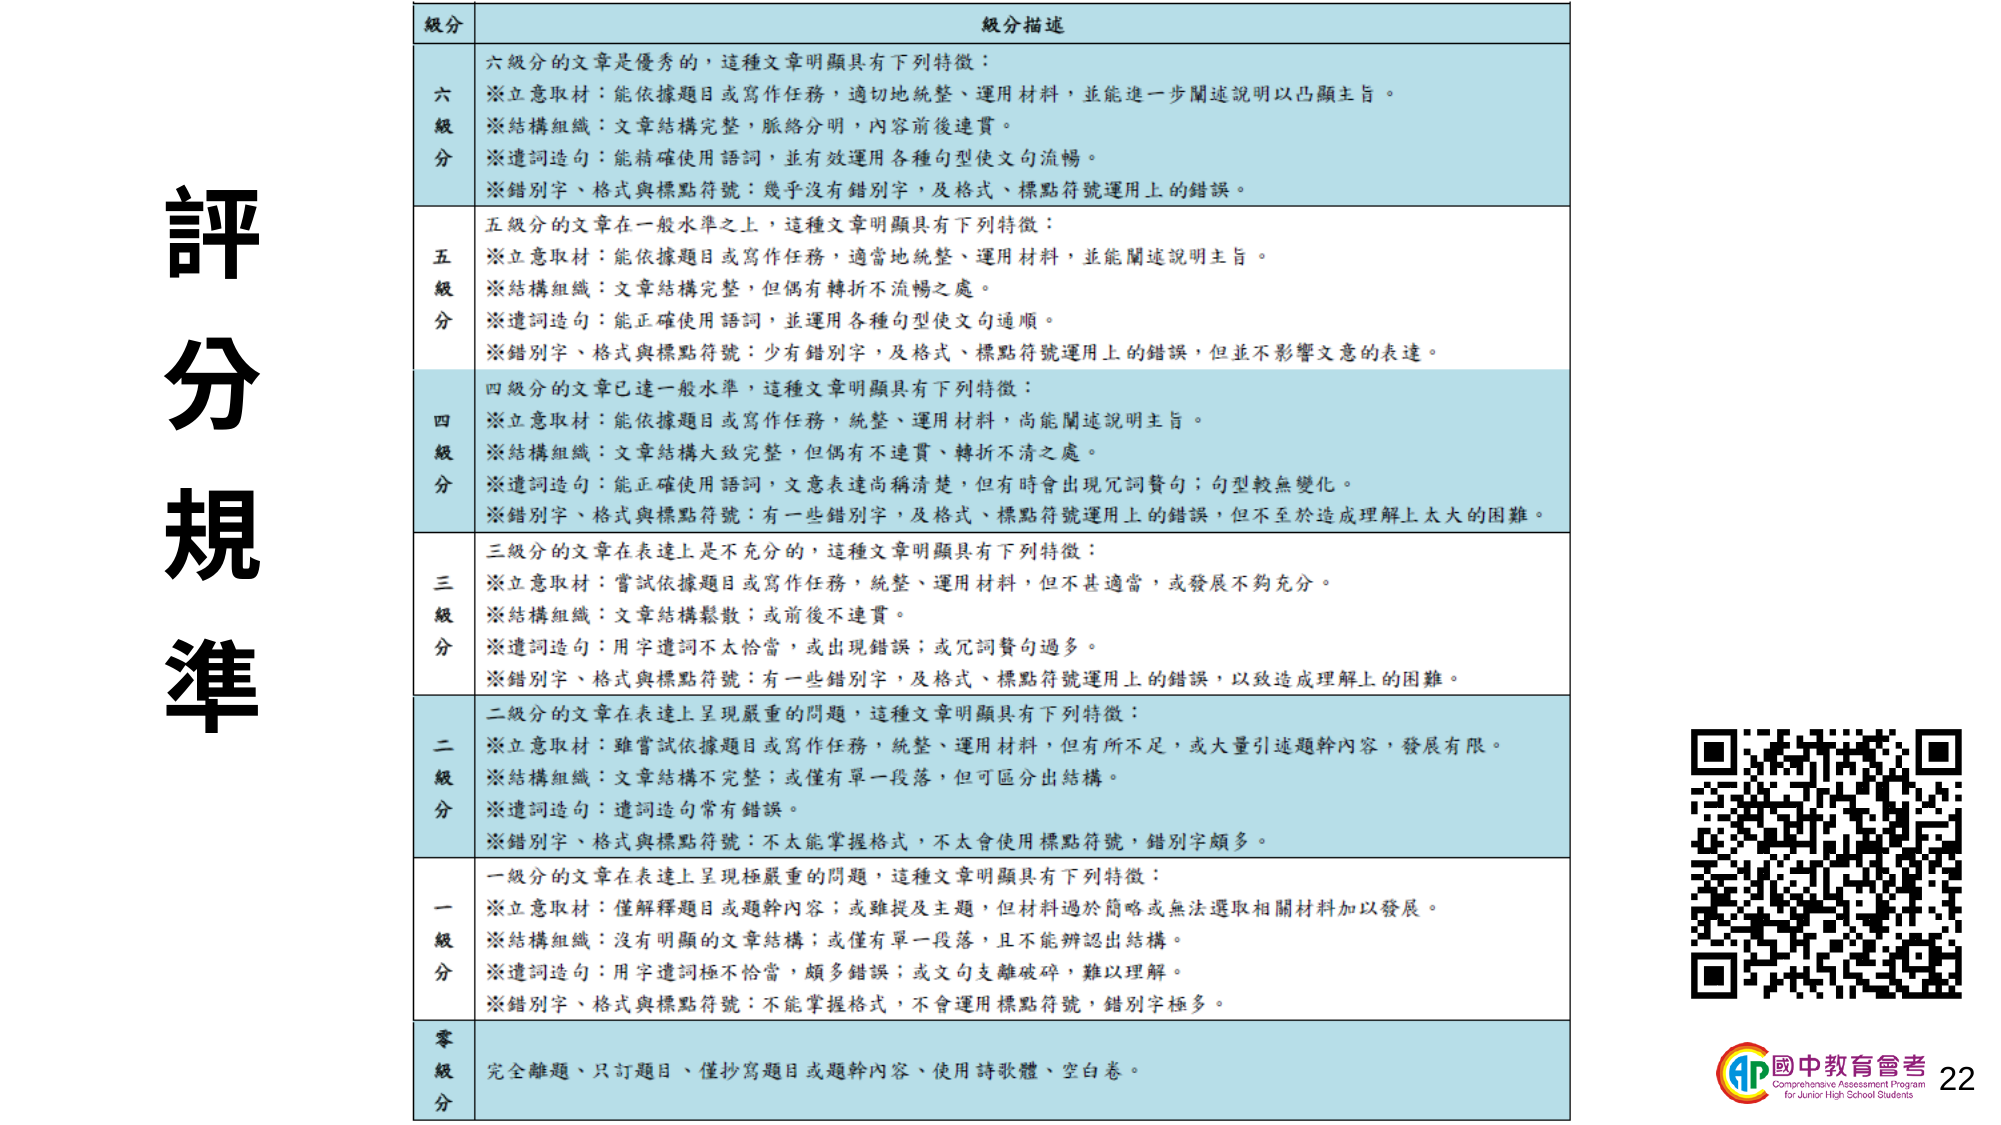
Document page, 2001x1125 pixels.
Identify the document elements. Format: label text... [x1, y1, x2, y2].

picture [409, 0, 1575, 1125]
text_box [1923, 1047, 2000, 1108]
picture [1684, 722, 1968, 1005]
text_box 評 分 規 準 [118, 149, 300, 765]
